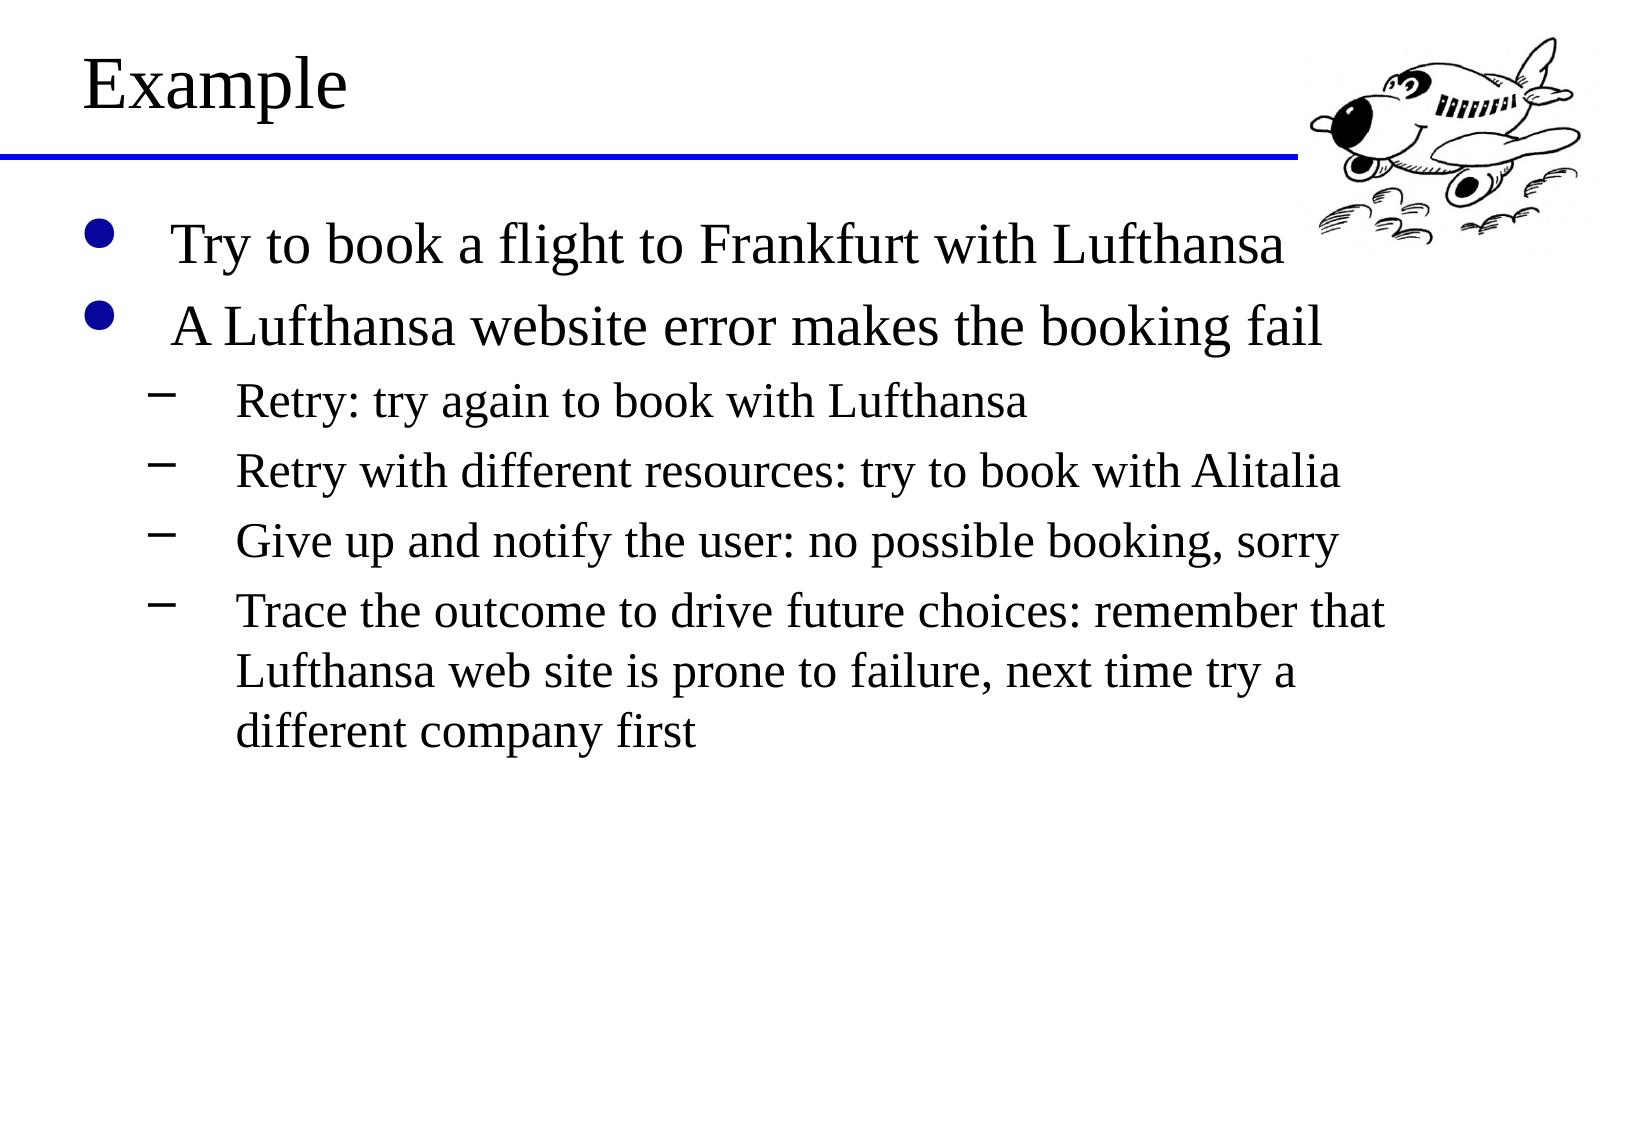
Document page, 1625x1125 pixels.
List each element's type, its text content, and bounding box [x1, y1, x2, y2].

title Example [67, 27, 1544, 131]
picture [1298, 30, 1606, 259]
list Try to book a flight to Frankfurt with Lufthansa A Lufthansa website error makes the booking fail Retry: try again to book with Lufthansa Retry with different resources: try to book with Alitalia Give up and notify the user: no possible booking, sorry Trace the outcome to drive future choices: remember that Lufthansa web site is prone to failure, next time try a different company first [67, 198, 1478, 1061]
